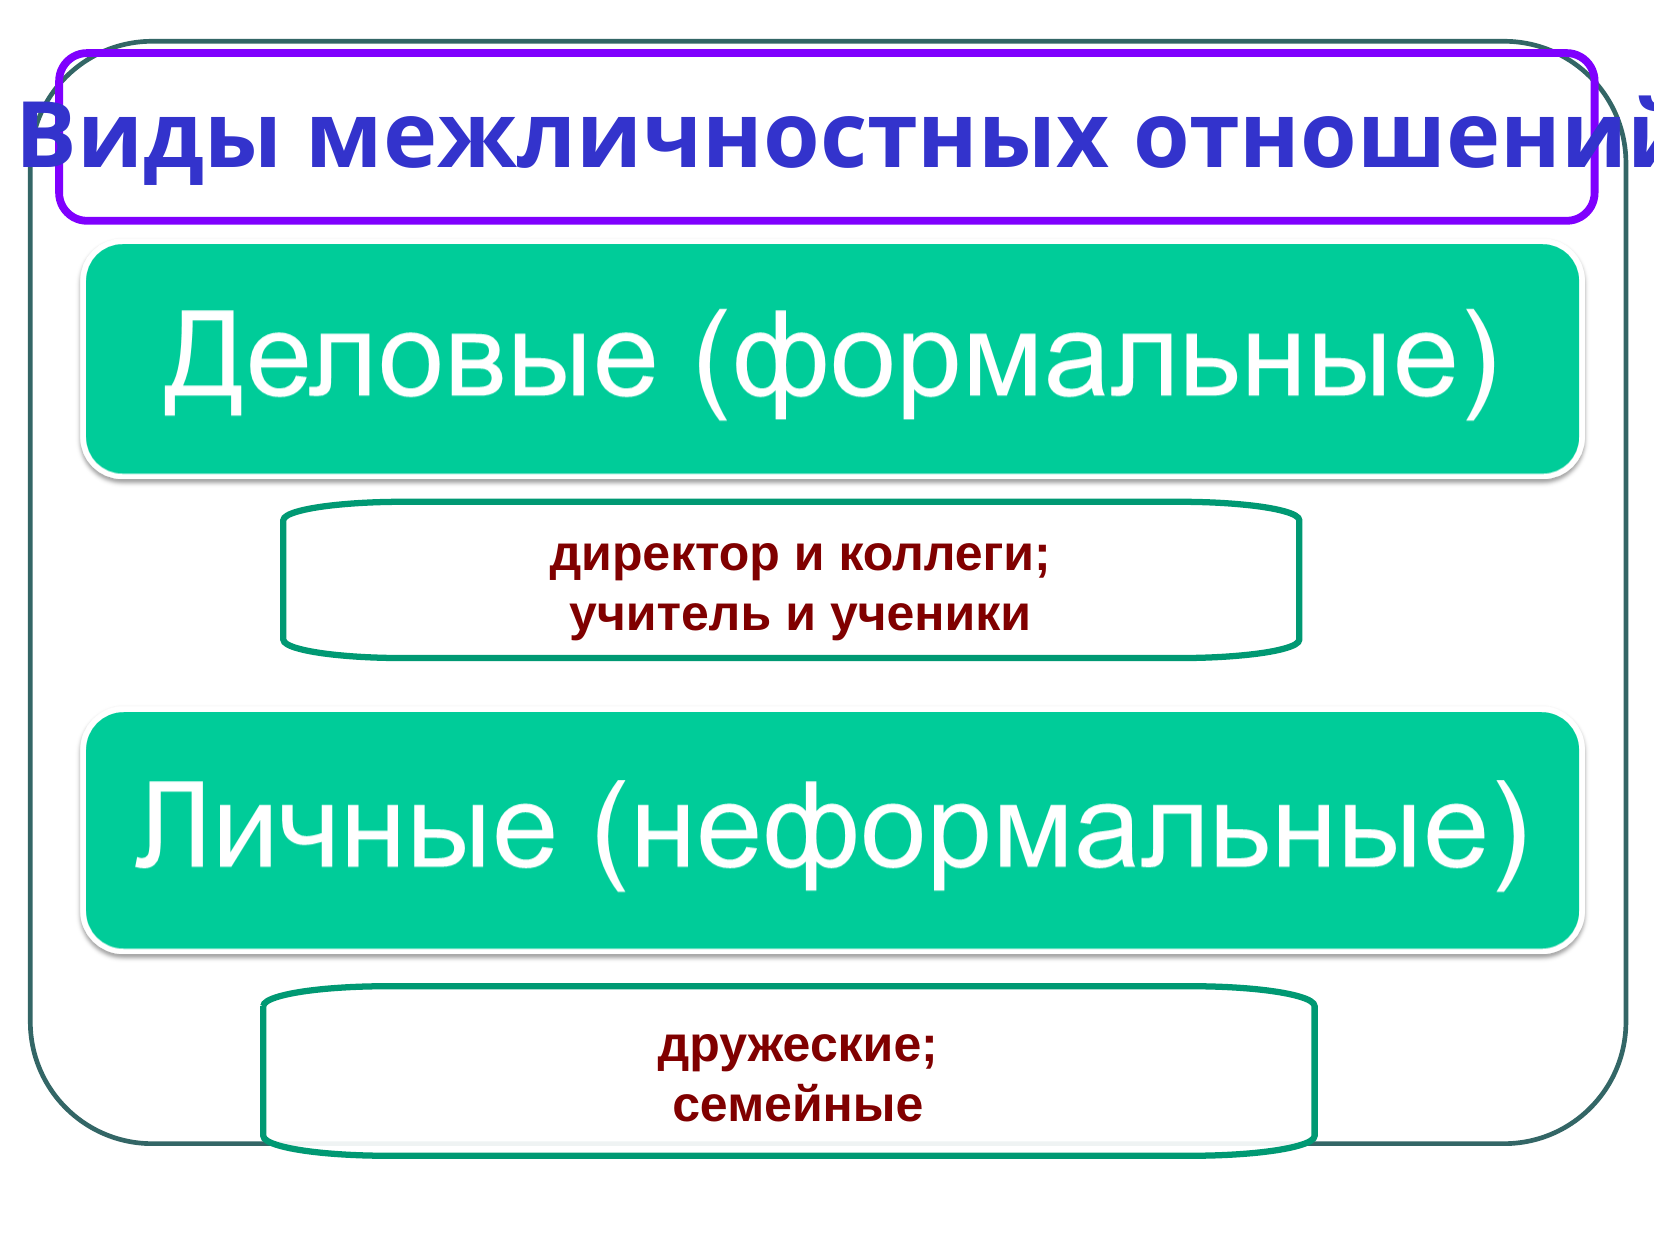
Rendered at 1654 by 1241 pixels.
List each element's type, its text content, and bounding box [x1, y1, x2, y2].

text_box Виды межличностных отношений [59, 53, 1595, 221]
text_box директор и коллеги; учитель и ученики [283, 501, 1300, 659]
text_box дружеские; семейные [263, 986, 1315, 1156]
picture [59, 234, 1605, 1191]
